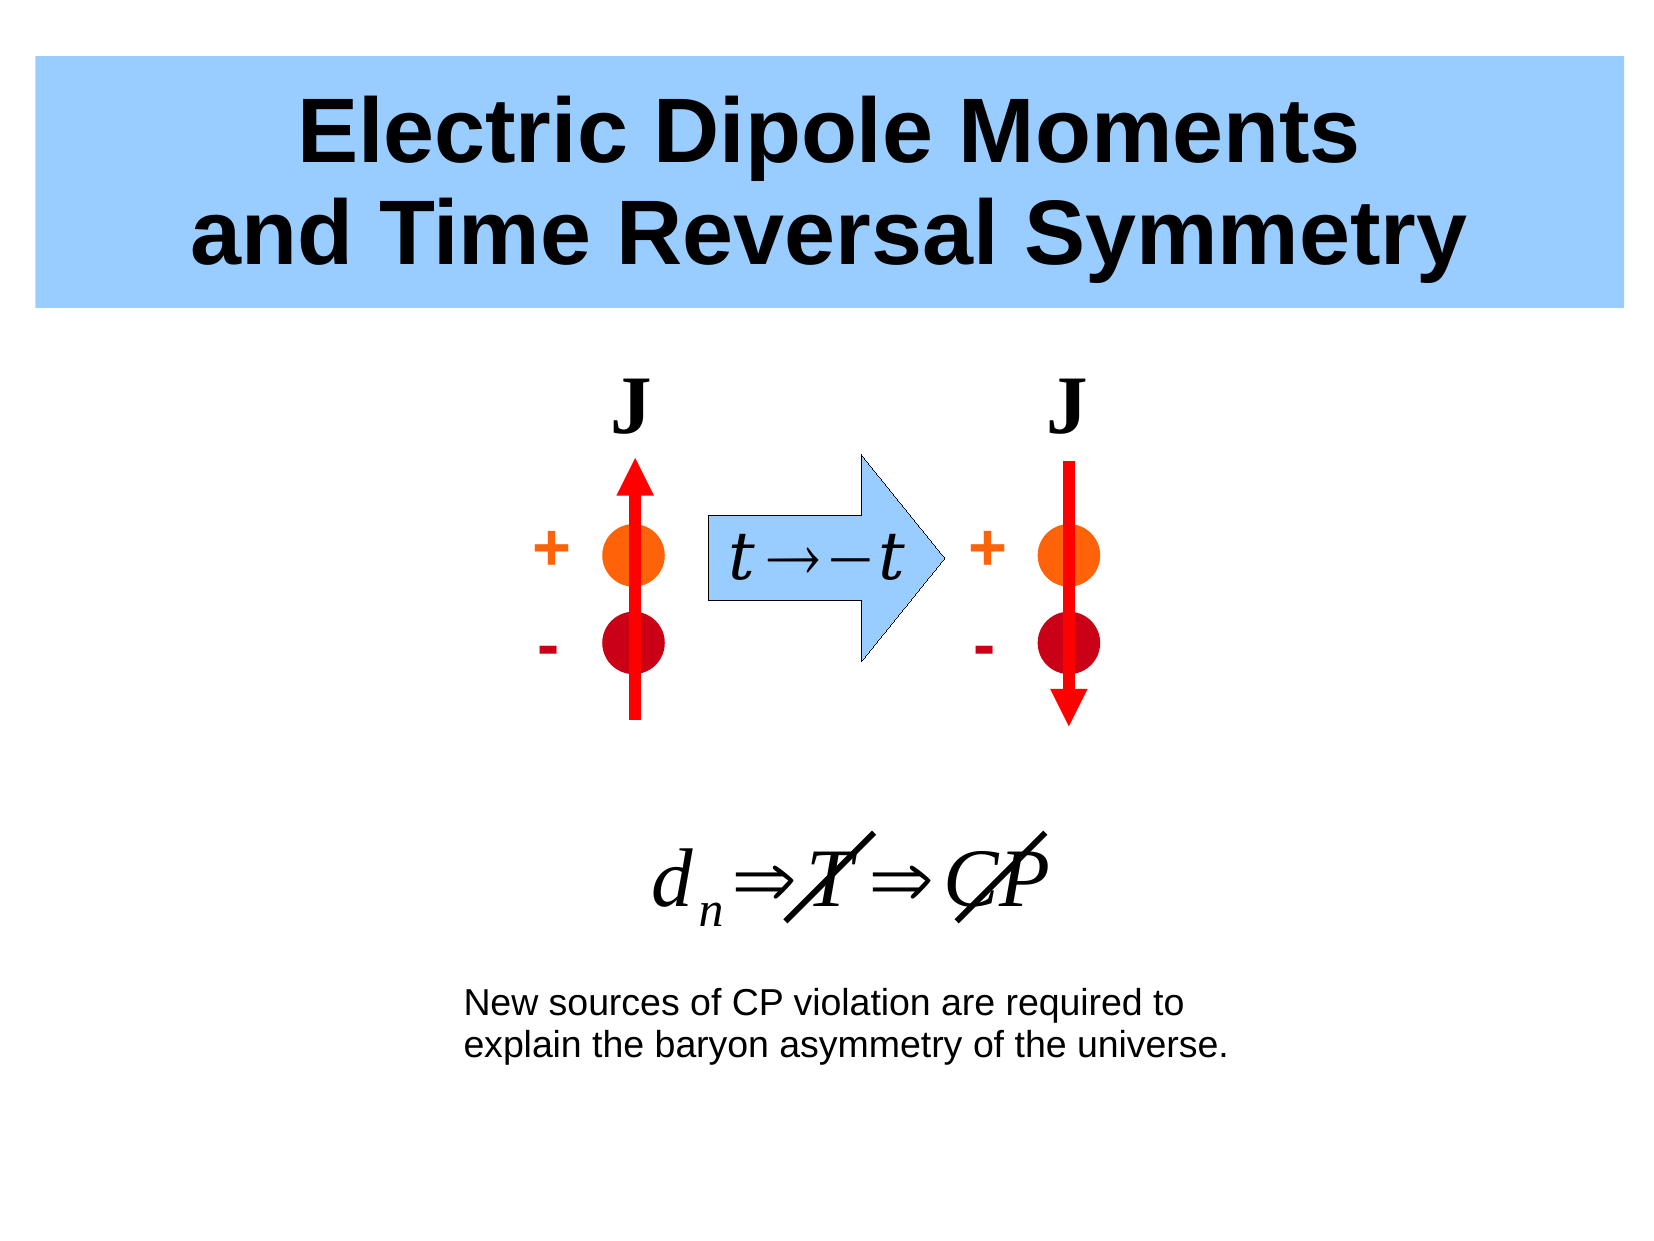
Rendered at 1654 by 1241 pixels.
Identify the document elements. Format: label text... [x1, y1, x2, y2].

chart [643, 832, 1057, 937]
text_box [708, 454, 945, 662]
text_box [602, 524, 629, 587]
text_box + [953, 502, 1023, 593]
text_box [1075, 612, 1101, 674]
text_box [602, 611, 629, 674]
title Electric Dipole Moments and Time Reversal Symmetry [35, 56, 1625, 308]
text_box - [958, 599, 1011, 690]
text_box [641, 612, 665, 674]
text_box [641, 524, 665, 586]
chart [1033, 336, 1103, 455]
chart [721, 517, 912, 595]
text_box - [522, 599, 575, 690]
text_box [1075, 524, 1101, 586]
text_box New sources of CP violation are required to explain the baryon asymmetry of the universe. [448, 974, 1306, 1083]
text_box [1037, 524, 1063, 587]
text_box - [955, 631, 1008, 723]
text_box + [517, 502, 587, 593]
chart [598, 336, 668, 455]
text_box [1037, 612, 1063, 674]
